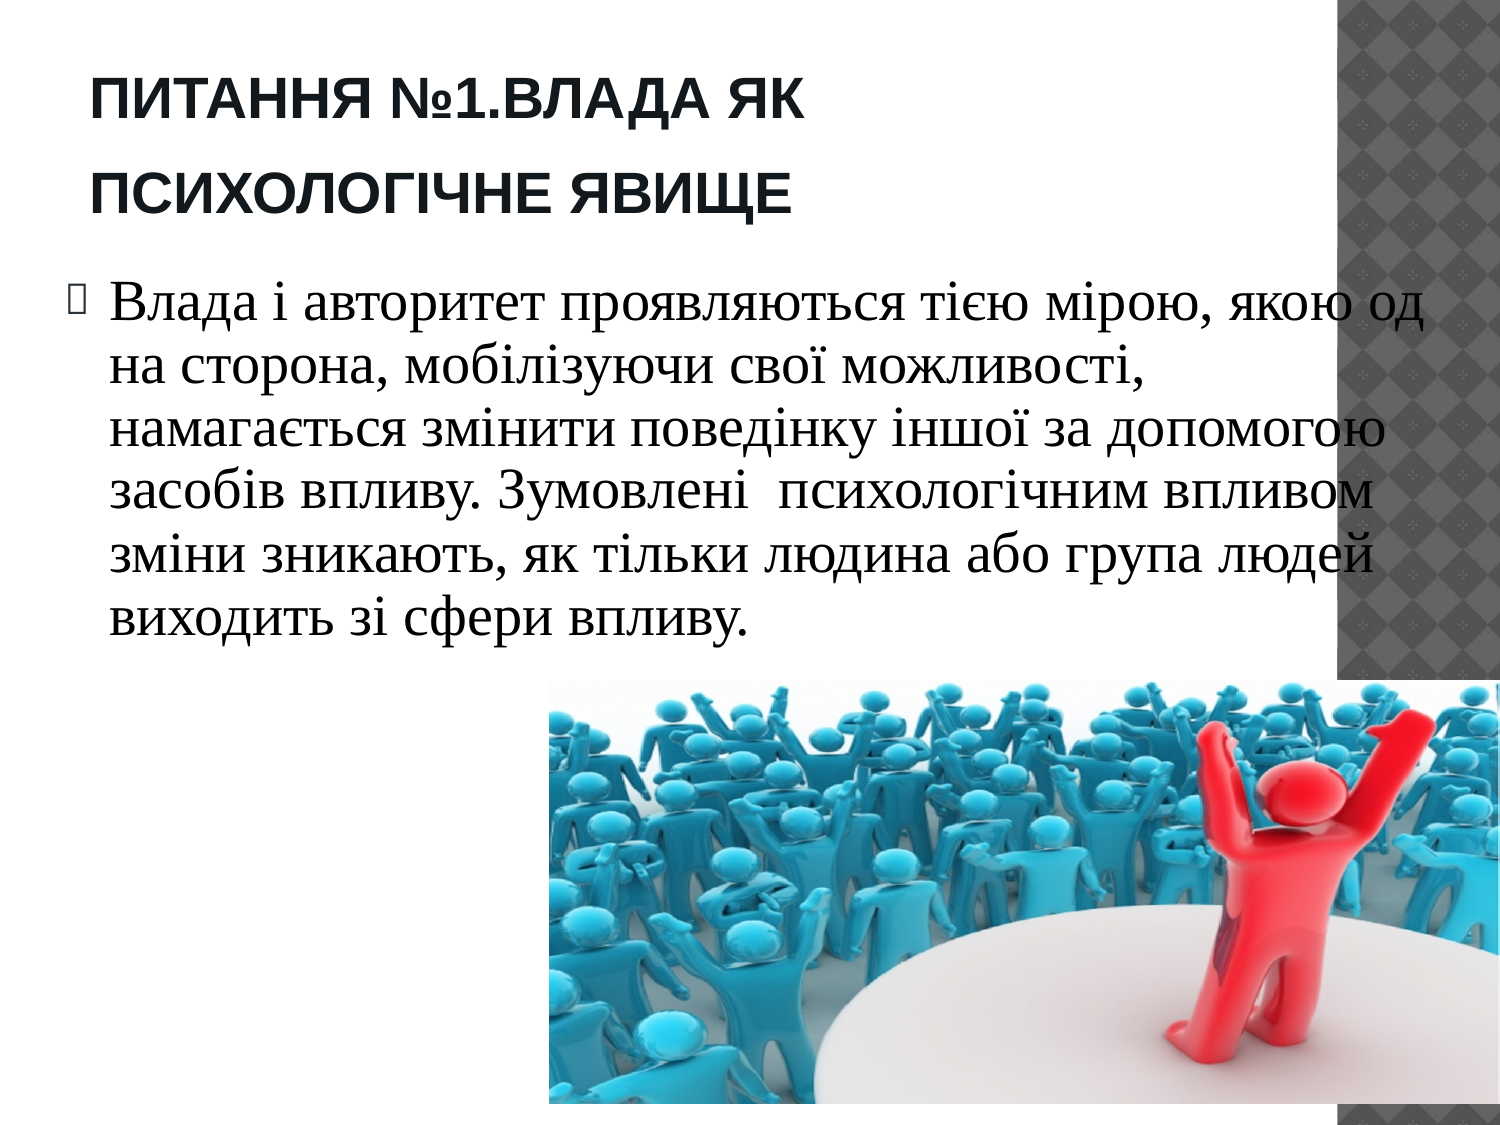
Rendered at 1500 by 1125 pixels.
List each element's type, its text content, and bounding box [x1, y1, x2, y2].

title ПИТАННЯ №1.ВЛАДА ЯК ПСИХОЛОГІЧНЕ ЯВИЩЕ [75, 52, 1263, 240]
picture [549, 0, 1500, 1125]
list Влада і авторитет проявляються тією мірою, якою од­на сторона, мобілізуючи свої можливості, намагається змінити поведінку іншої за допомогою засобів впливу. Зумовлені психологічним впливом зміни зникають, як тільки людина або група людей виходить зі сфери впливу. [49, 262, 1451, 740]
